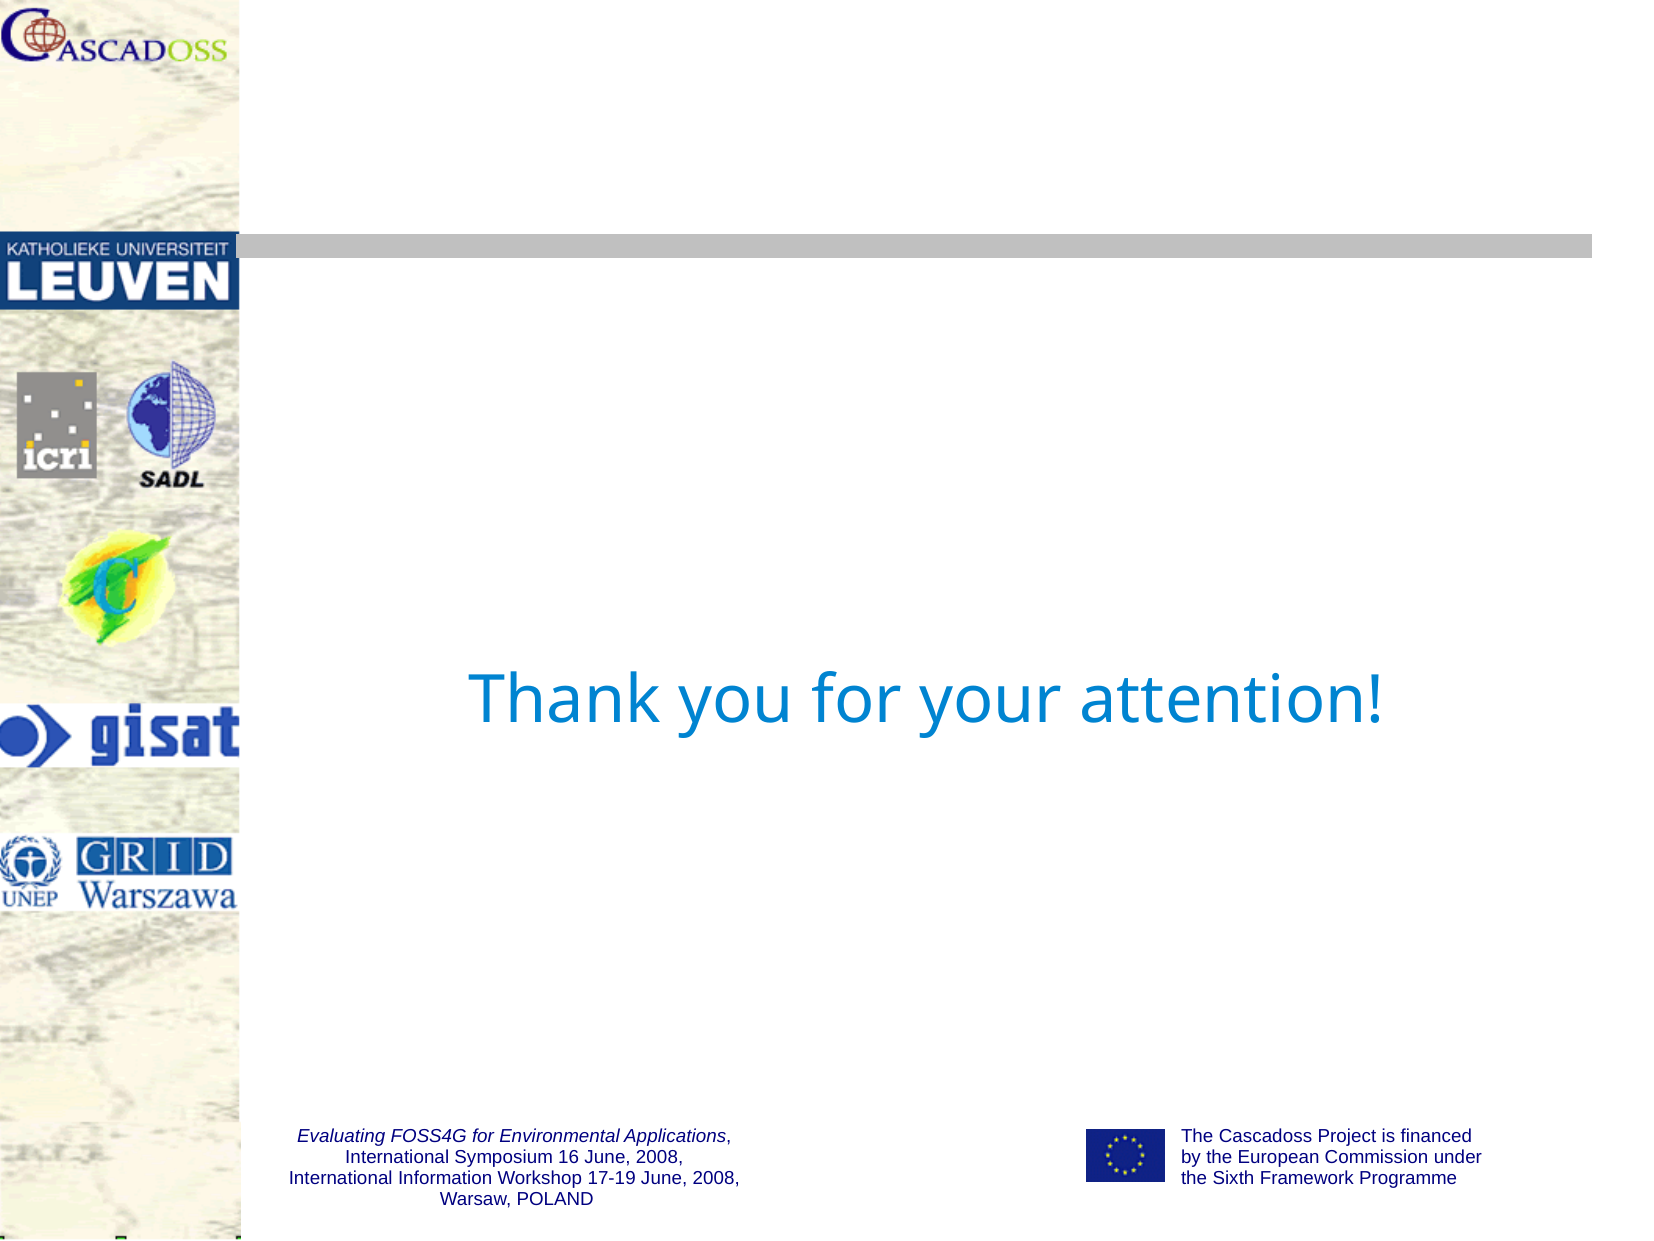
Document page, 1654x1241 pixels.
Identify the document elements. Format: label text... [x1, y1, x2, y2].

list Thank you for your attention! [265, 290, 1571, 1093]
picture [0, 0, 241, 1241]
picture [1086, 1129, 1165, 1182]
